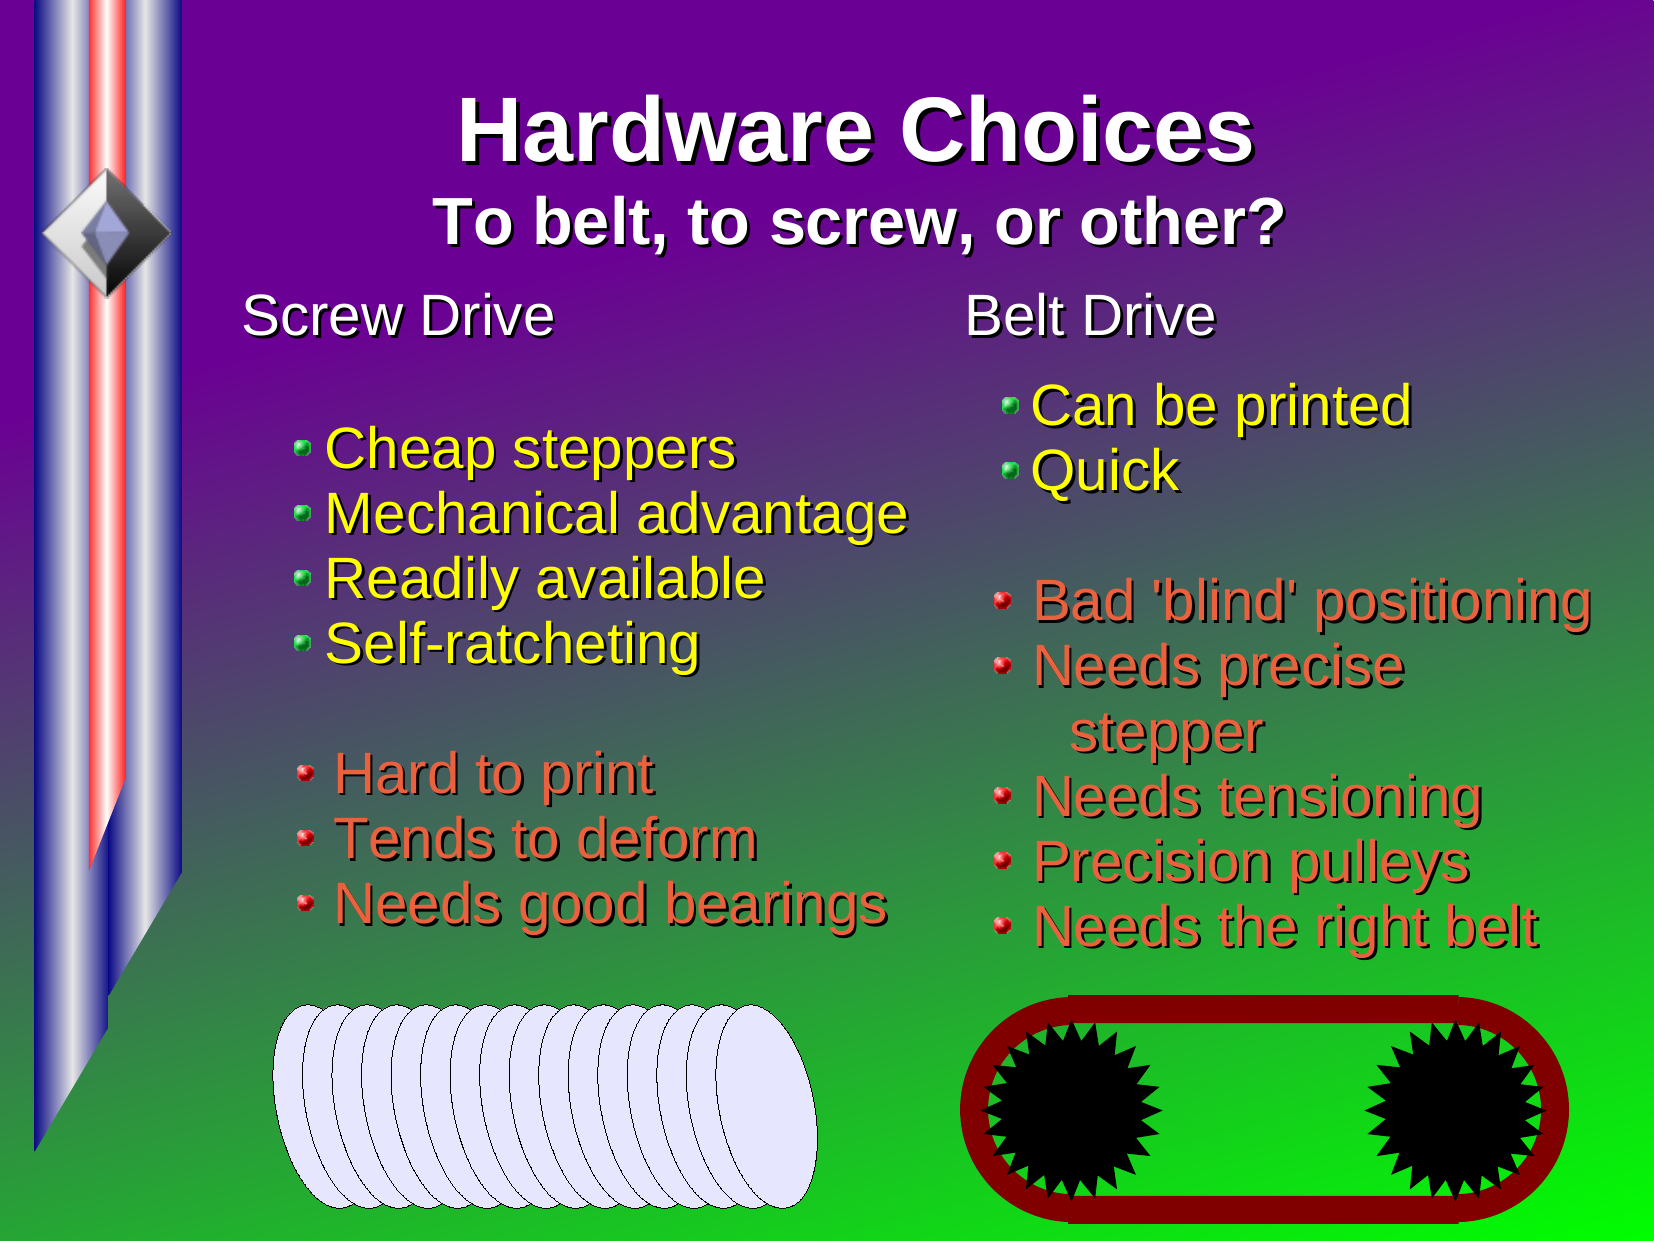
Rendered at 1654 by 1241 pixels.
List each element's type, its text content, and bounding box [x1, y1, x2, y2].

title Hardware Choices [123, 26, 1536, 234]
text_box To belt, to screw, or other? [174, 178, 1546, 264]
text_box Screw Drive Belt Drive [241, 271, 1409, 360]
text_box Cheap steppers Mechanical advantage Readily available Self-ratcheting Hard to print Tends to deform Needs good bearings [250, 415, 919, 996]
text_box [272, 1004, 818, 1209]
text_box Can be printed Quick Bad 'blind' positioning Needs precise stepper Needs tensioning Precision pulleys Needs the right belt [961, 375, 1606, 956]
text_box [960, 995, 1570, 1224]
picture [40, 165, 174, 299]
